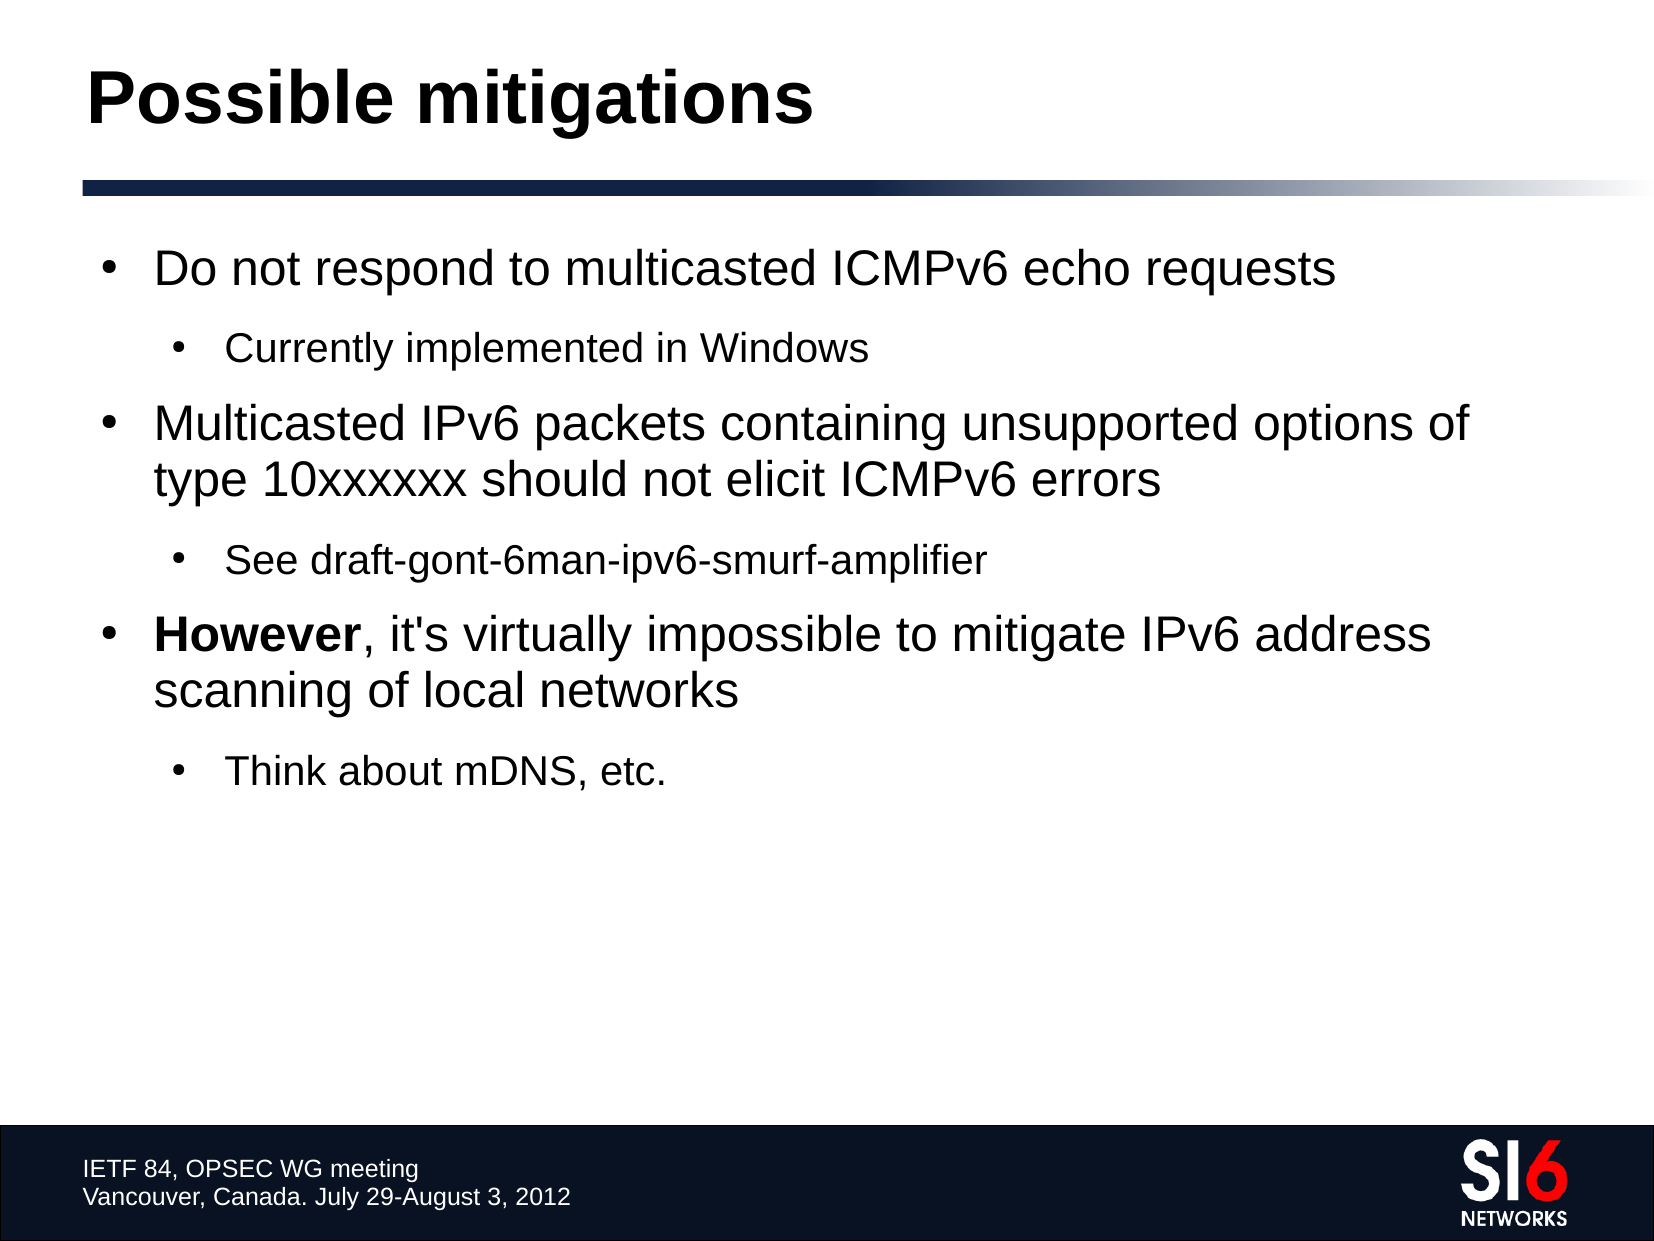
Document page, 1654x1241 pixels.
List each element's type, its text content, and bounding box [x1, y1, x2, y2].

list Do not respond to multicasted ICMPv6 echo requests Currently implemented in Windows Multicasted IPv6 packets containing unsupported options of type 10xxxxxx should not elicit ICMPv6 errors See draft-gont-6man-ipv6-smurf-amplifier However, it's virtually impossible to mitigate IPv6 address scanning of local networks Think about mDNS, etc. [82, 240, 1571, 1059]
title Possible mitigations [86, 30, 1576, 166]
picture [1461, 1139, 1567, 1226]
